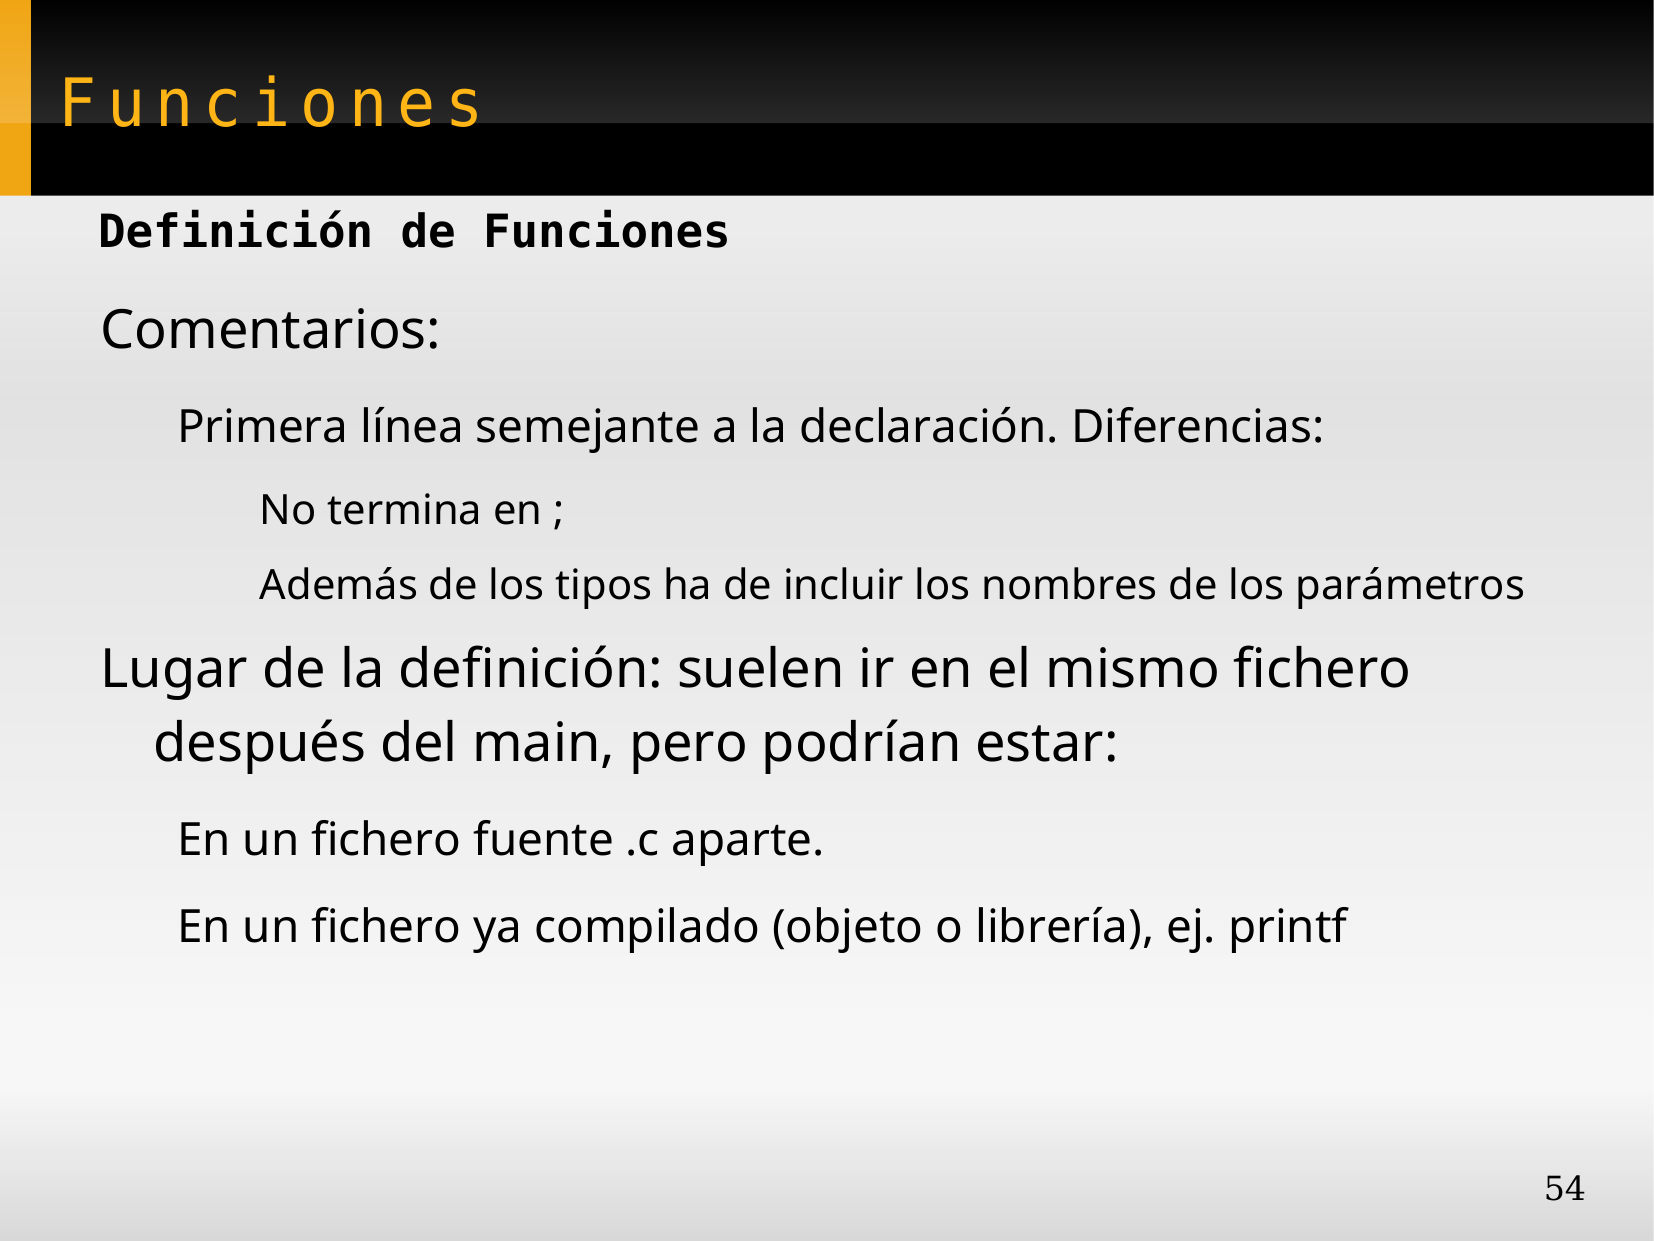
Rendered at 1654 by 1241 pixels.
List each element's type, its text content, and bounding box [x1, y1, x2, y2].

picture [0, 0, 1654, 1241]
list Comentarios: Primera línea semejante a la declaración. Diferencias: No termina en ; Además de los tipos ha de incluir los nombres de los parámetros Lugar de la definición: suelen ir en el mismo fichero después del main, pero podrían estar: En un fichero fuente .c aparte. En un fichero ya compilado (objeto o librería), ej. printf [82, 290, 1571, 1109]
title Funciones [59, 29, 1595, 178]
text_box Definición de Funciones [83, 197, 746, 266]
